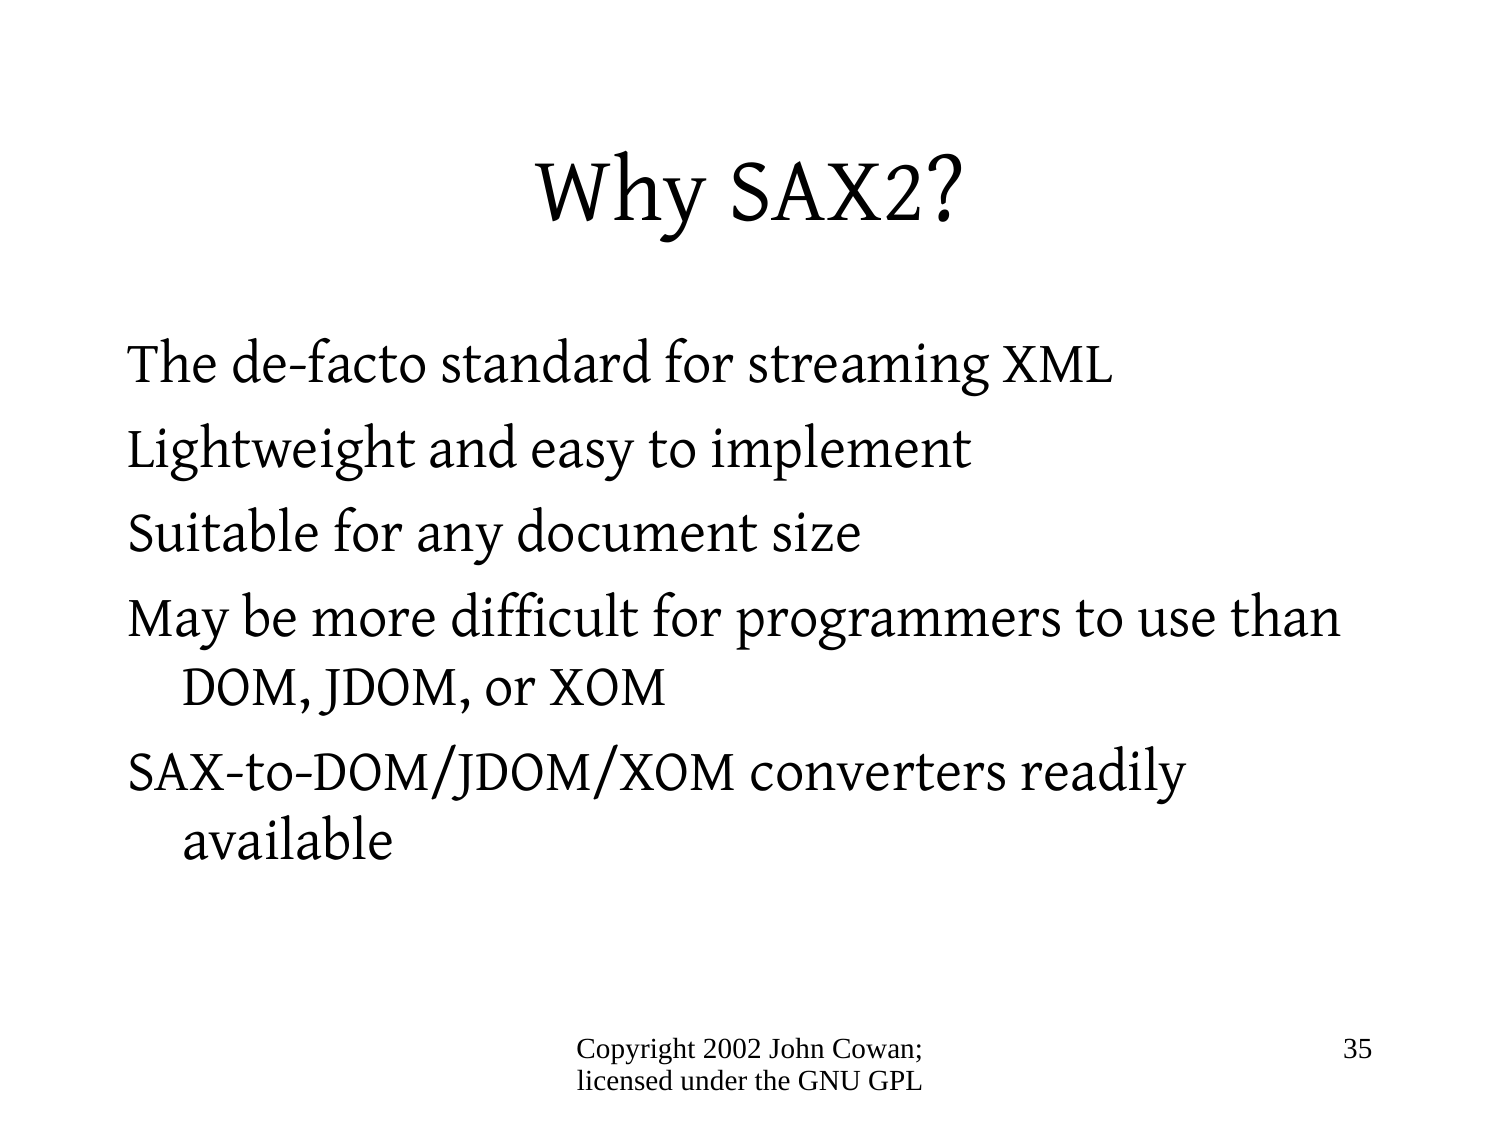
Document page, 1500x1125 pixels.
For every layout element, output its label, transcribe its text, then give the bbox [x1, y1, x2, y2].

text_box 35 [1074, 1054, 1388, 1074]
text_box Copyright 2002 John Cowan; licensed under the GNU GPL [512, 1054, 988, 1107]
list The de-facto standard for streaming XML Lightweight and easy to implement Suitable for any document size May be more difficult for programmers to use than DOM, JDOM, or XOM SAX-to-DOM/JDOM/XOM converters readily available [112, 324, 1388, 1054]
title Why SAX2? [112, 99, 1388, 288]
